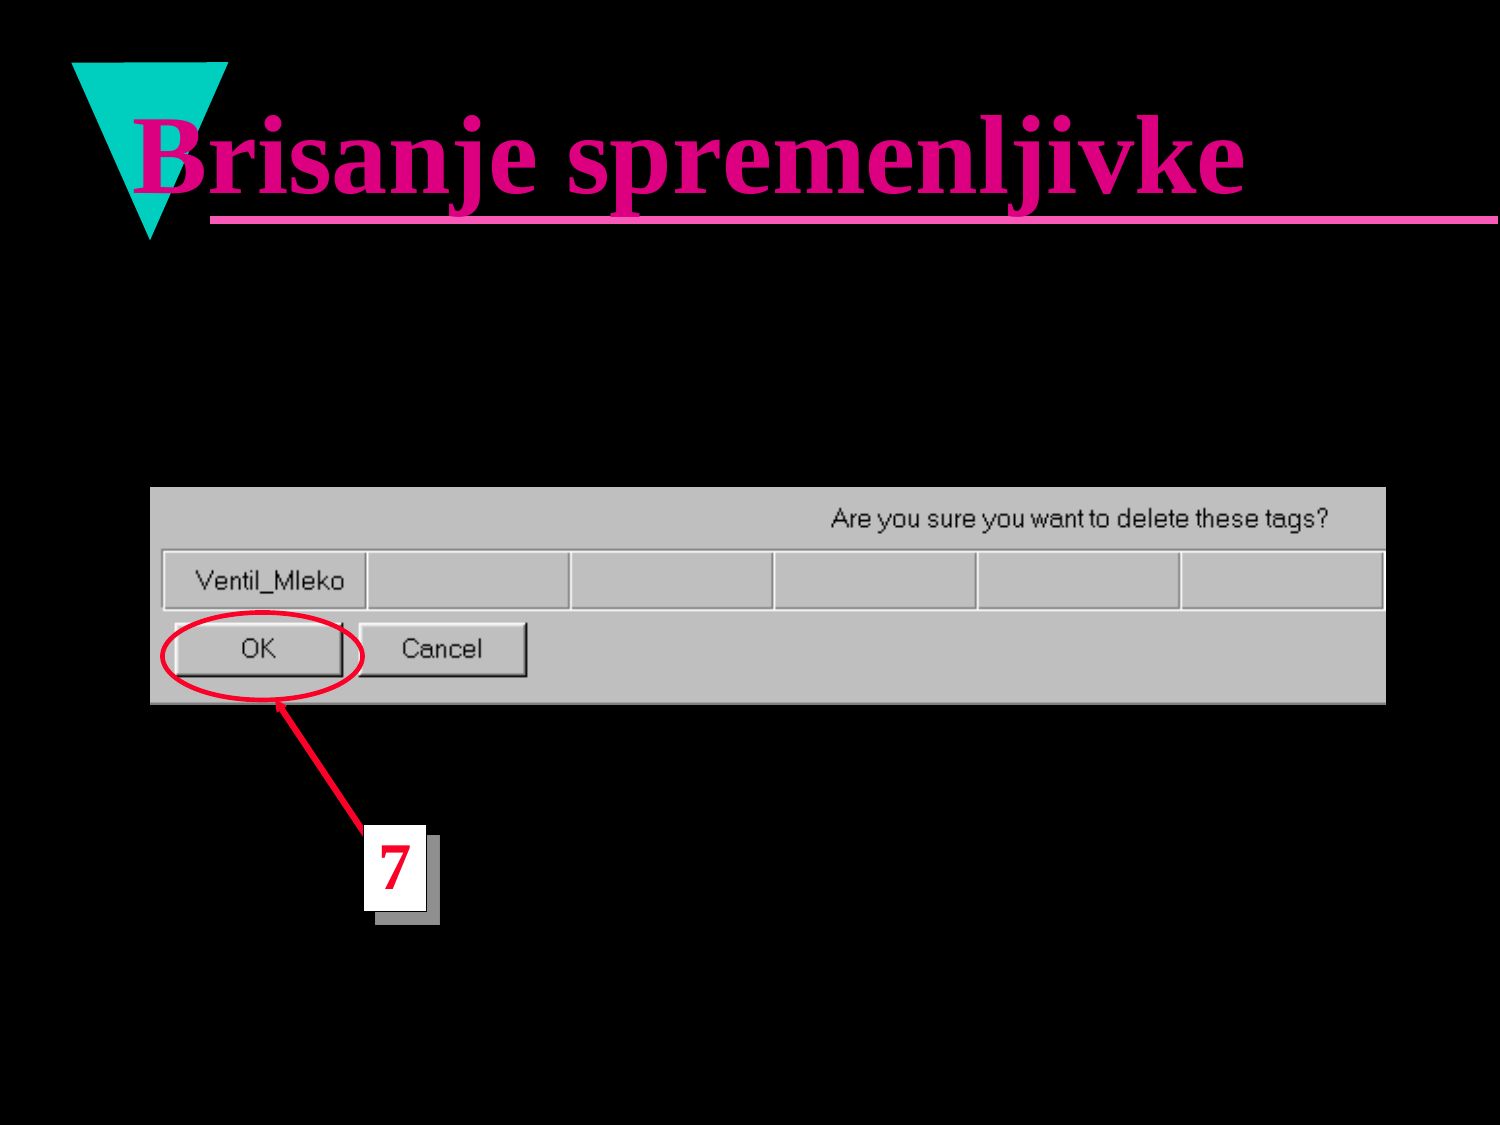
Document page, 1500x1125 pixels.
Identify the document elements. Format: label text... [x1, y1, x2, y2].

chart [165, 615, 360, 697]
text_box 7 [363, 823, 427, 912]
title Brisanje spremenljivke [117, 63, 1500, 251]
chart [150, 487, 1386, 705]
